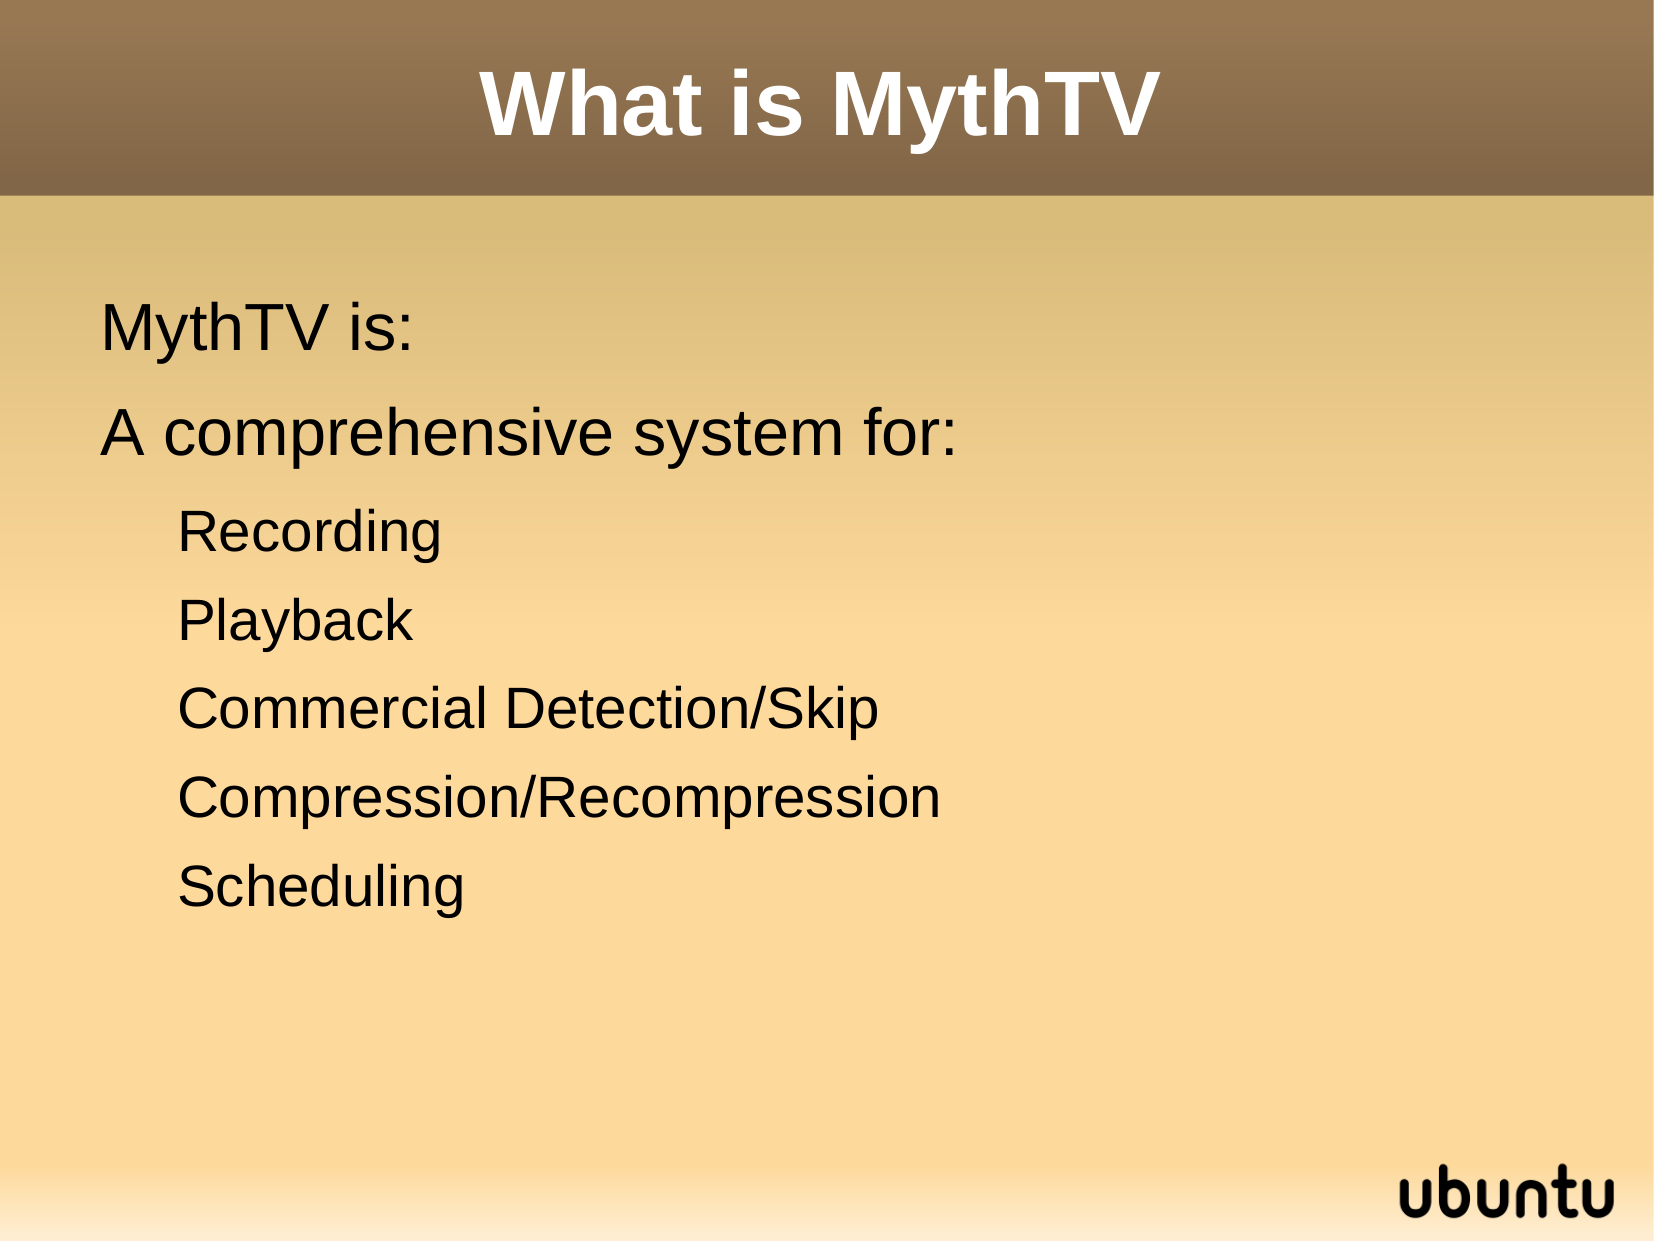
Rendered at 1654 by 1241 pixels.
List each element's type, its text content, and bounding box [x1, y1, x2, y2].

picture [0, 0, 1654, 1241]
title What is MythTV [76, 0, 1565, 208]
list MythTV is: A comprehensive system for: Recording Playback Commercial Detection/Skip Compression/Recompression Scheduling [82, 290, 1571, 1109]
